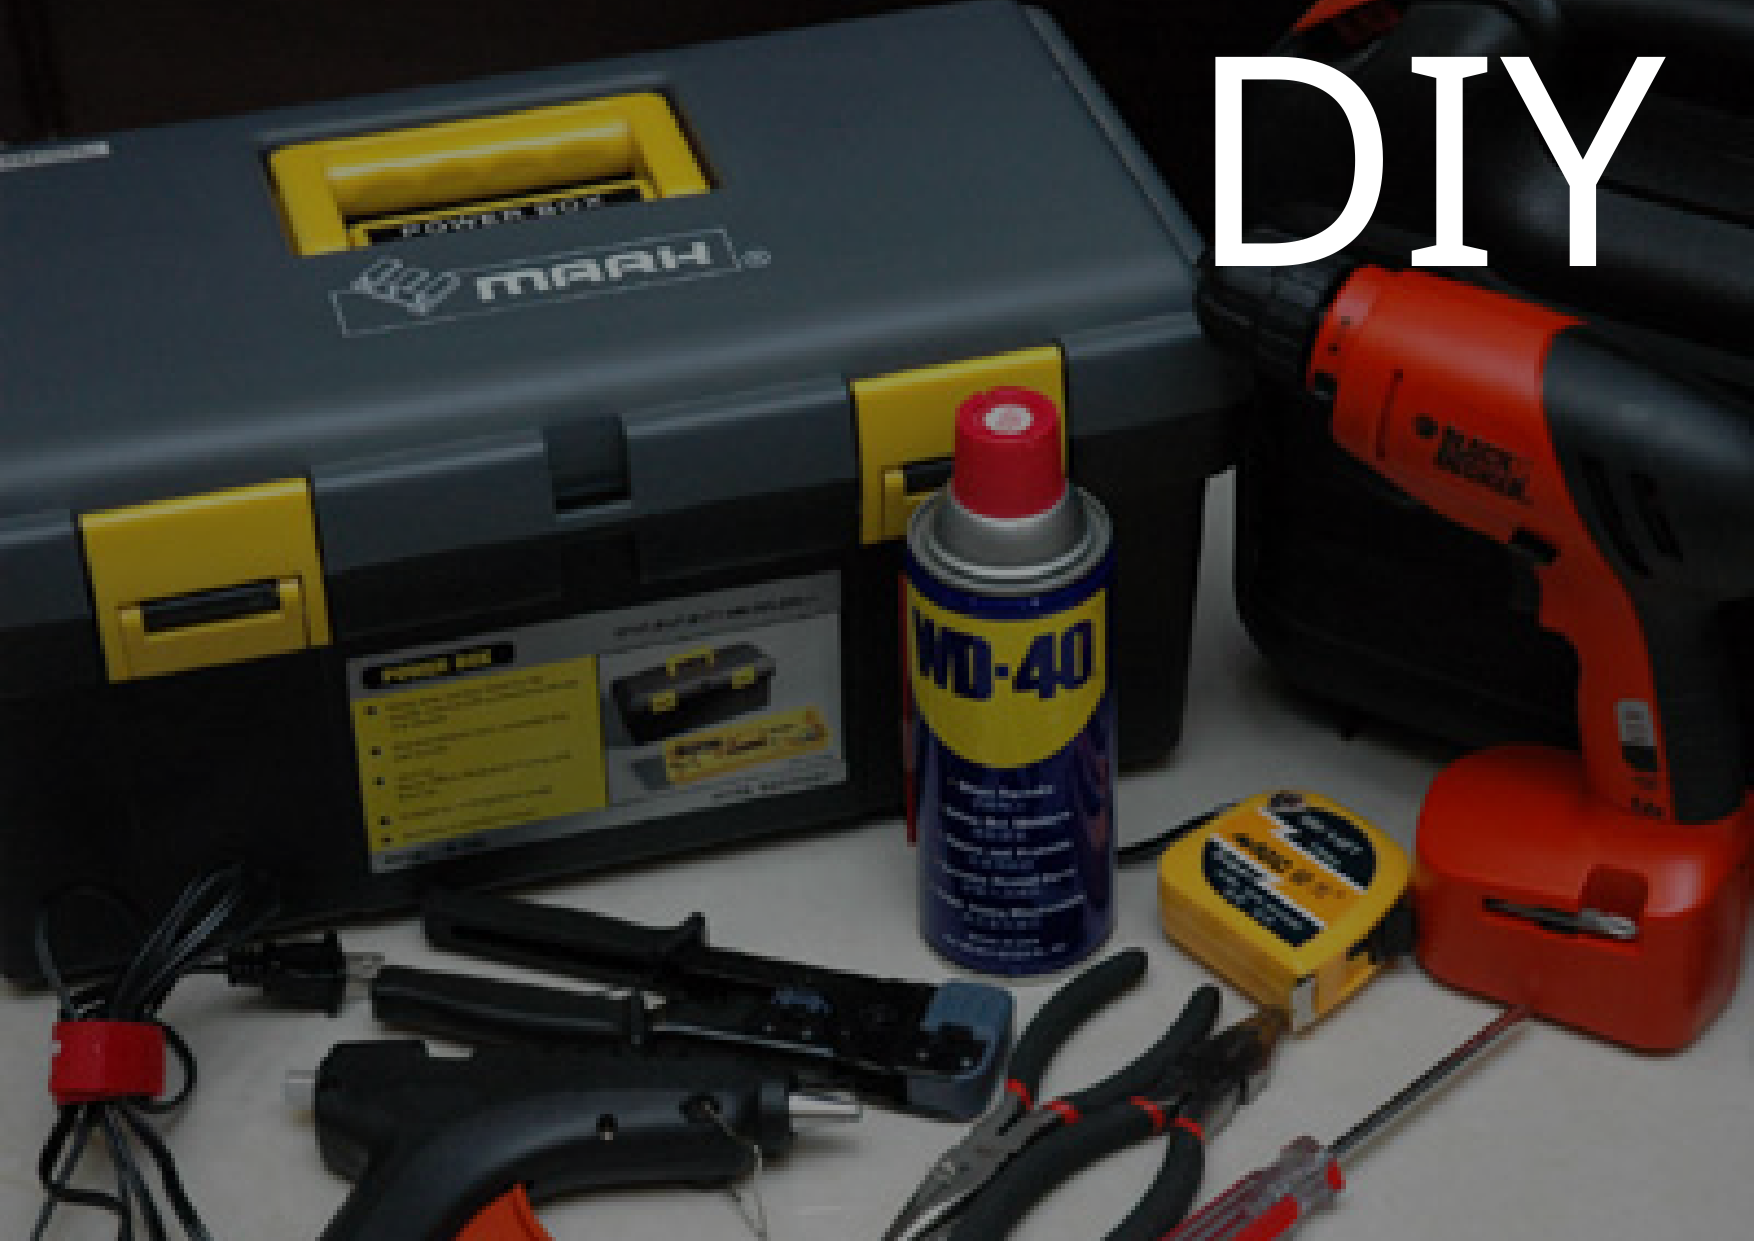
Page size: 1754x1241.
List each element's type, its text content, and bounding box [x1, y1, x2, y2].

text_box [0, 0, 1754, 1241]
title DIY [87, 0, 1667, 328]
